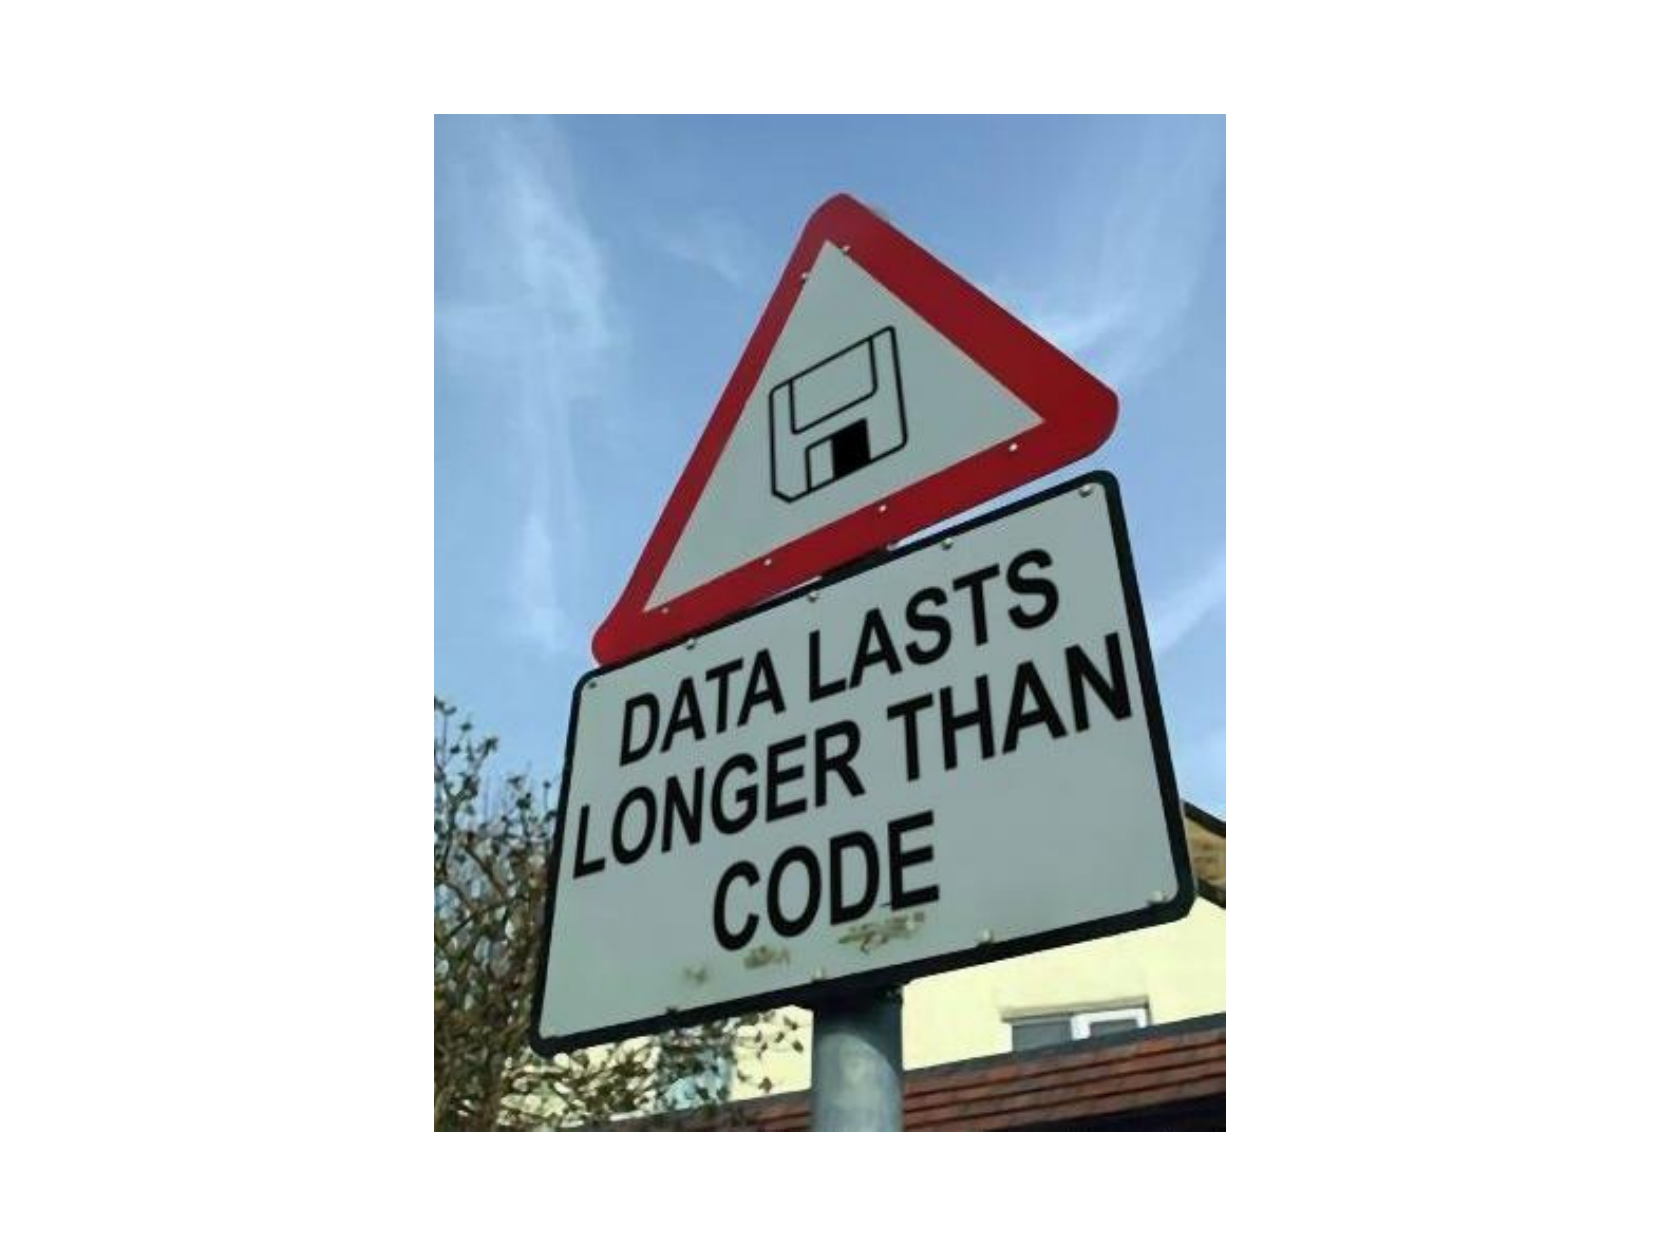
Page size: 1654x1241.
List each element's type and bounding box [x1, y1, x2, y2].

picture [434, 114, 1226, 1132]
